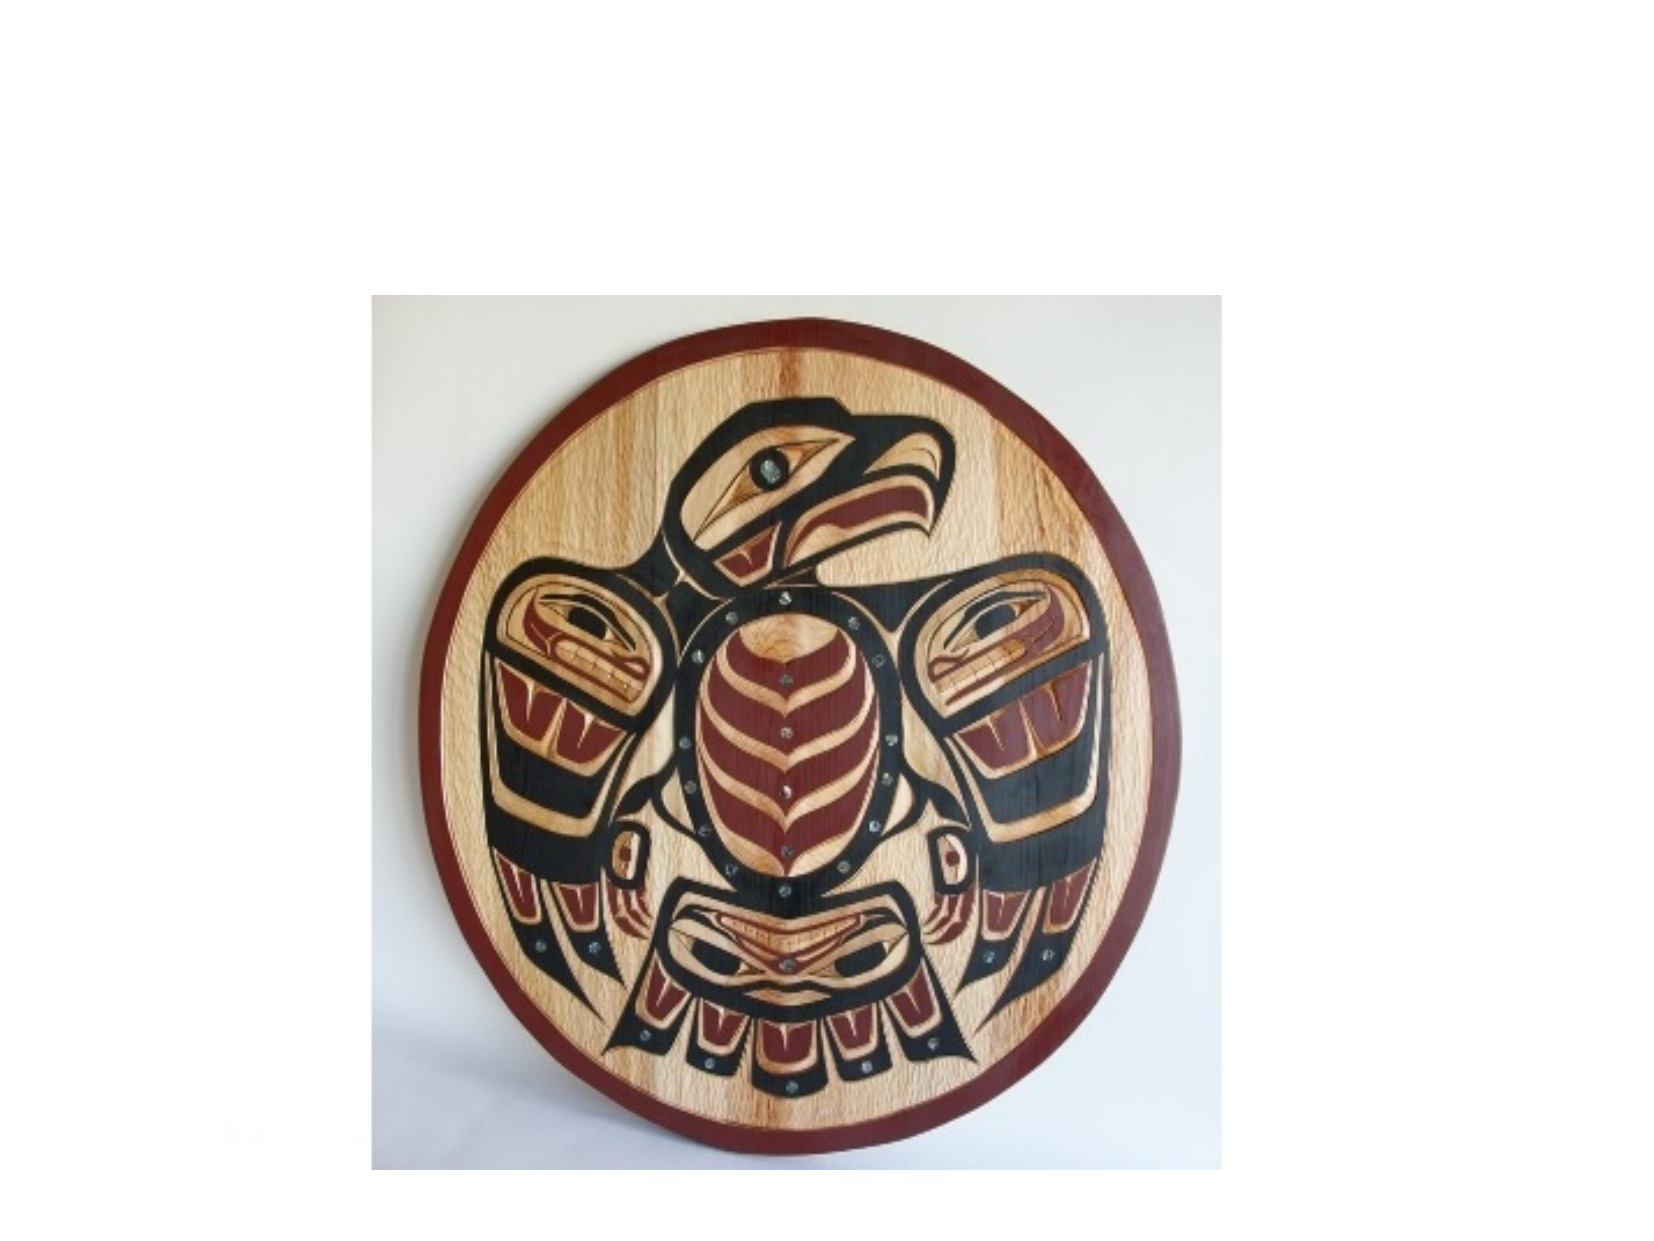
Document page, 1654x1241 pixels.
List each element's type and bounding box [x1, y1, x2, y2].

picture [224, 295, 1359, 1170]
